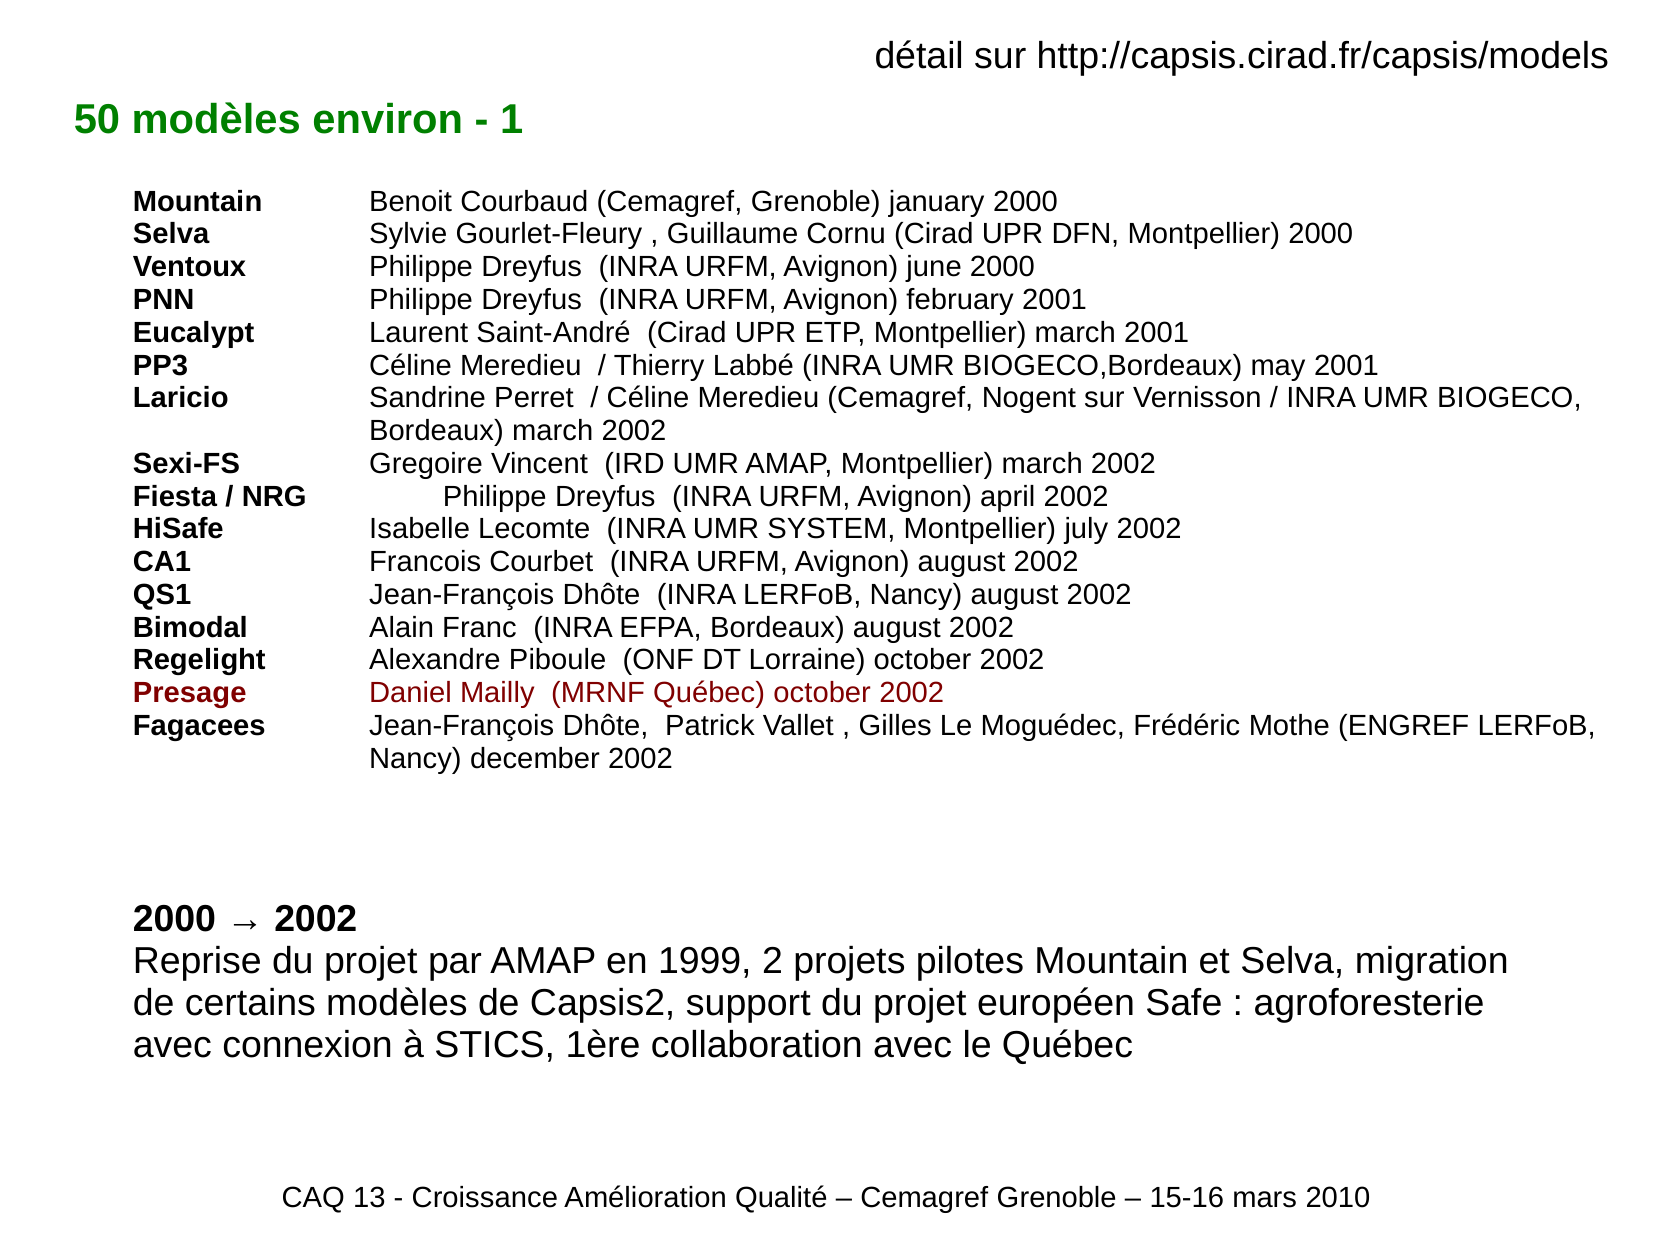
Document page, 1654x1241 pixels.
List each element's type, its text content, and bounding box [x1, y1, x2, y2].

text_box détail sur http://capsis.cirad.fr/capsis/models [815, 27, 1625, 89]
text_box 50 modèles environ - 1 [59, 88, 798, 158]
text_box 2000 → 2002 Reprise du projet par AMAP en 1999, 2 projets pilotes Mountain et Selva, migration de certains modèles de Capsis2, support du projet européen Safe : agroforesterie avec connexion à STICS, 1ère collaboration avec le Québec [118, 889, 1565, 1093]
text_box Mountain Benoit Courbaud (Cemagref, Grenoble) january 2000 Selva Sylvie Gourlet-Fleury , Guillaume Cornu (Cirad UPR DFN, Montpellier) 2000 Ventoux Philippe Dreyfus (INRA URFM, Avignon) june 2000 PNN Philippe Dreyfus (INRA URFM, Avignon) february 2001 Eucalypt Laurent Saint-André (Cirad UPR ETP, Montpellier) march 2001 PP3 Céline Meredieu / Thierry Labbé (INRA UMR BIOGECO,Bordeaux) may 2001 Laricio Sandrine Perret / Céline Meredieu (Cemagref, Nogent sur Vernisson / INRA UMR BIOGECO, Bordeaux) march 2002 Sexi-FS Gregoire Vincent (IRD UMR AMAP, Montpellier) march 2002 Fiesta / NRG Philippe Dreyfus (INRA URFM, Avignon) april 2002 HiSafe Isabelle Lecomte (INRA UMR SYSTEM, Montpellier) july 2002 CA1 Francois Courbet (INRA URFM, Avignon) august 2002 QS1 Jean-François Dhôte (INRA LERFoB, Nancy) august 2002 Bimodal Alain Franc (INRA EFPA, Bordeaux) august 2002 Regelight Alexandre Piboule (ONF DT Lorraine) october 2002 Presage Daniel Mailly (MRNF Québec) october 2002 Fagacees Jean-François Dhôte, Patrick Vallet , Gilles Le Moguédec, Frédéric Mothe (ENGREF LERFoB, Nancy) december 2002 [118, 177, 1654, 945]
